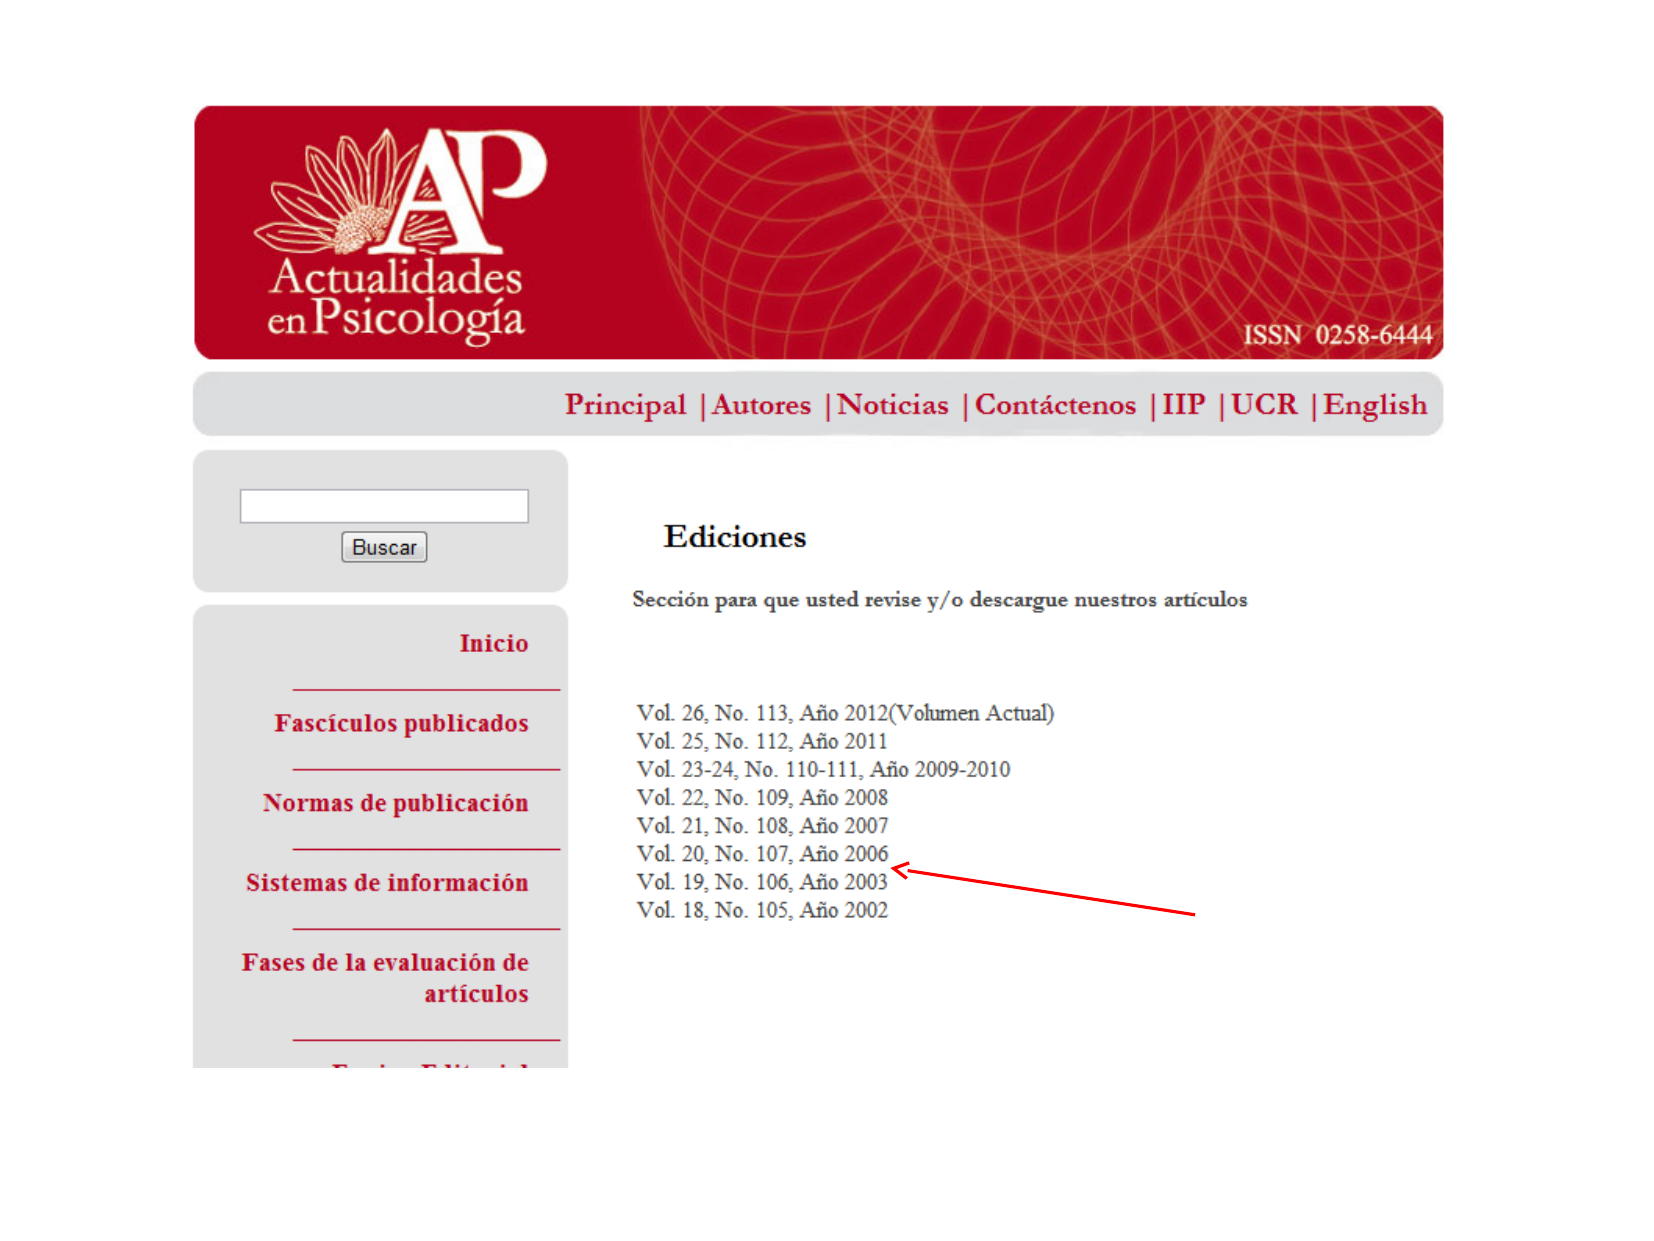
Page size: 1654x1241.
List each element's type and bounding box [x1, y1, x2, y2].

picture [175, 94, 1465, 1068]
